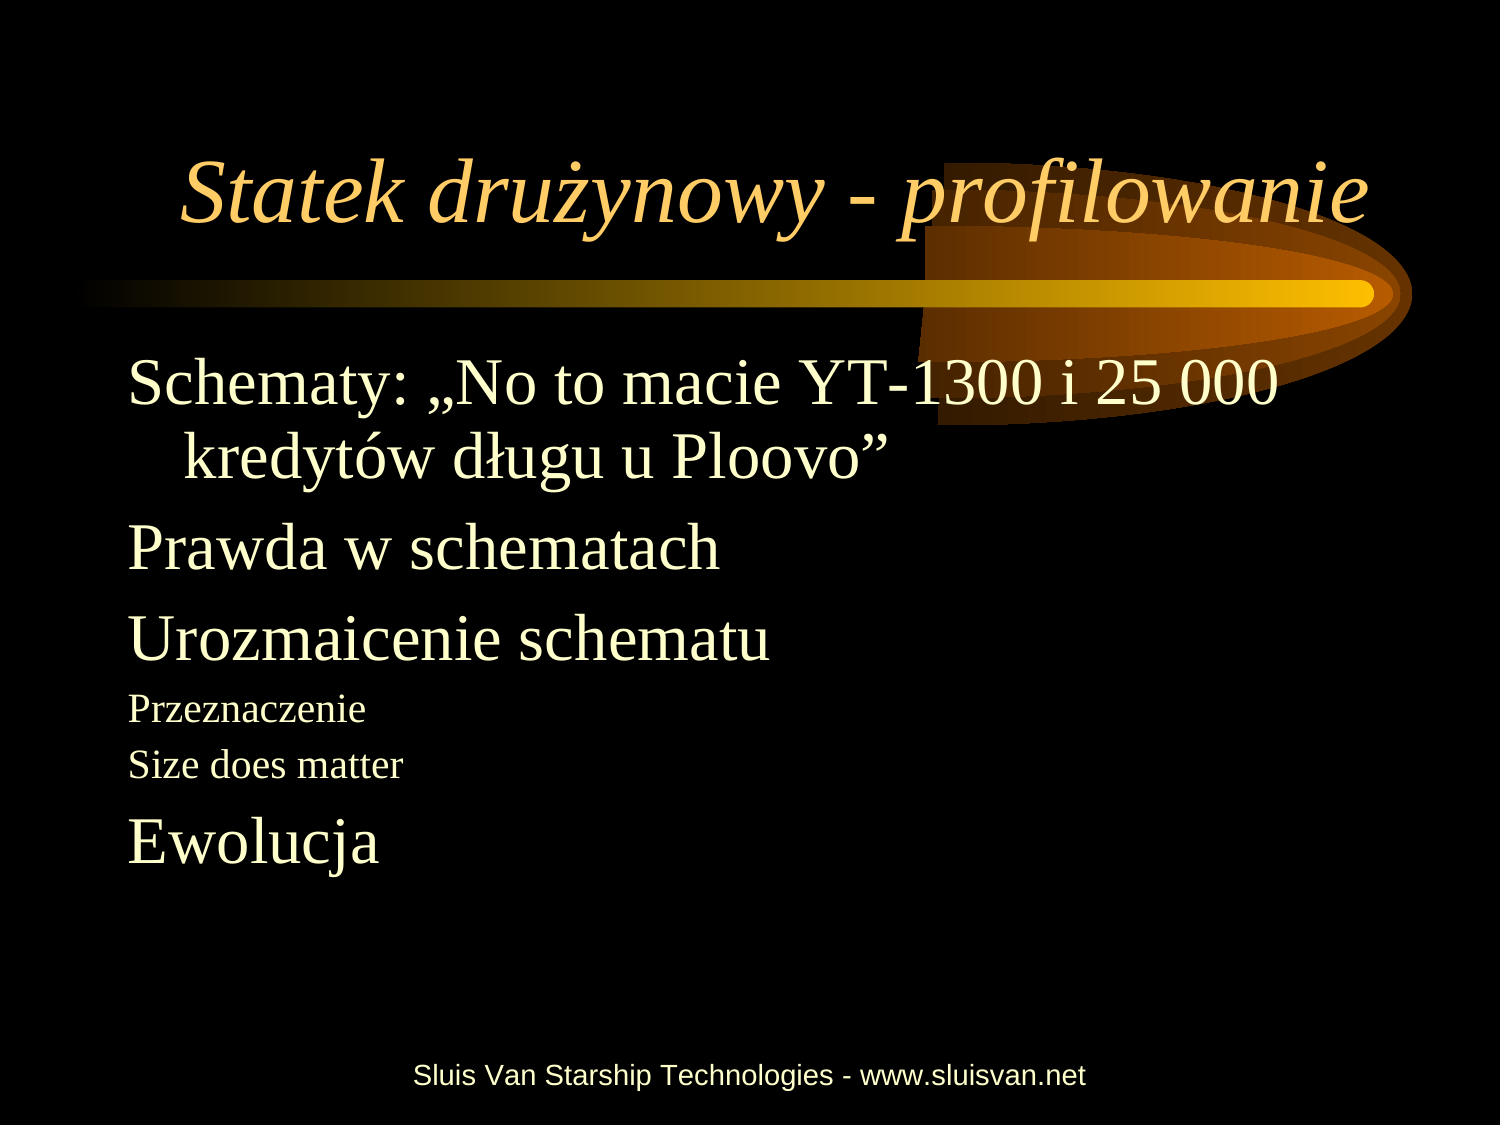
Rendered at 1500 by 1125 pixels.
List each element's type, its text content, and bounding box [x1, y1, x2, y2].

list Schematy: „No to macie YT-1300 i 25 000 kredytów długu u Ploovo” Prawda w schematach Urozmaicenie schematu Przeznaczenie Size does matter Ewolucja [112, 337, 1388, 1013]
title Statek drużynowy - profilowanie [112, 62, 1388, 250]
